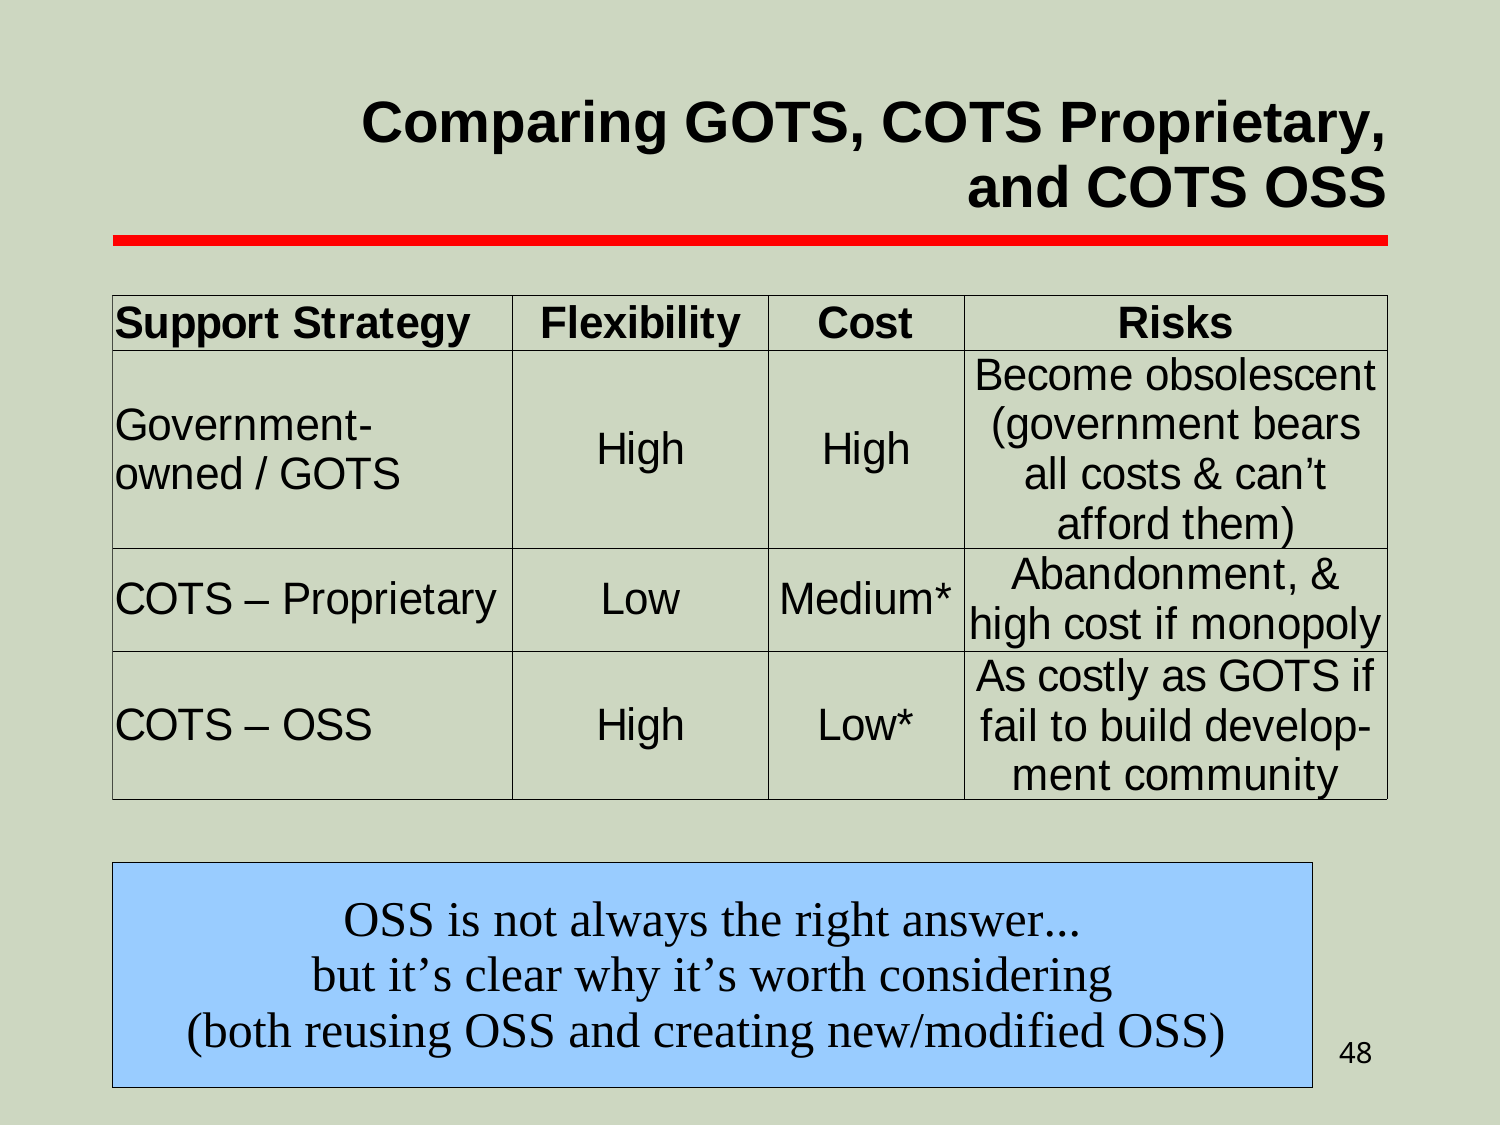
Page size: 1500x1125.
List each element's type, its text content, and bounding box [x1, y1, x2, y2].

text_box OSS is not always the right answer... but it’s clear why it’s worth considering (both reusing OSS and creating new/modified OSS) [112, 862, 1313, 1088]
chart [112, 295, 1500, 852]
title Comparing GOTS, COTS Proprietary, and COTS OSS [337, 85, 1388, 224]
